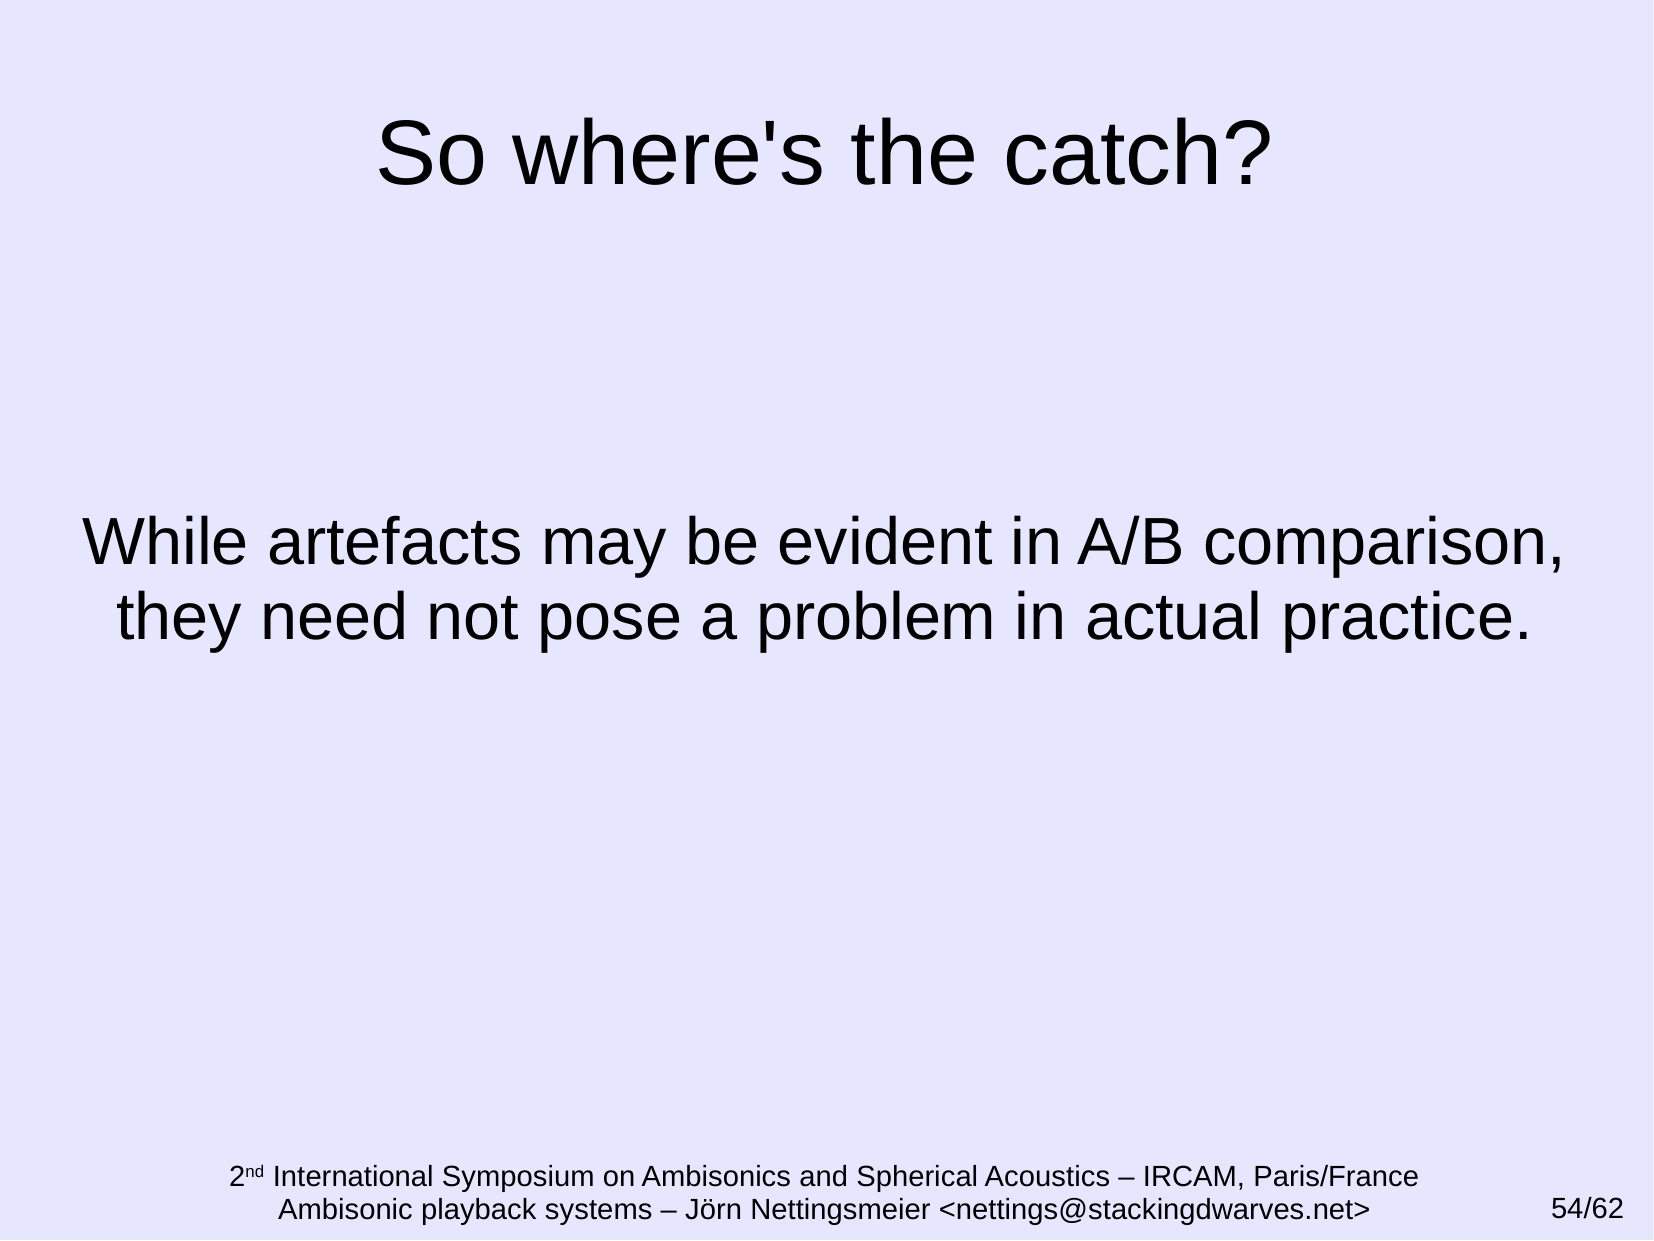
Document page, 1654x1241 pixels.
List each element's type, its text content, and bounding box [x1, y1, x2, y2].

subtitle While artefacts may be evident in A/B comparison, they need not pose a problem in actual practice. [37, 49, 1613, 1109]
